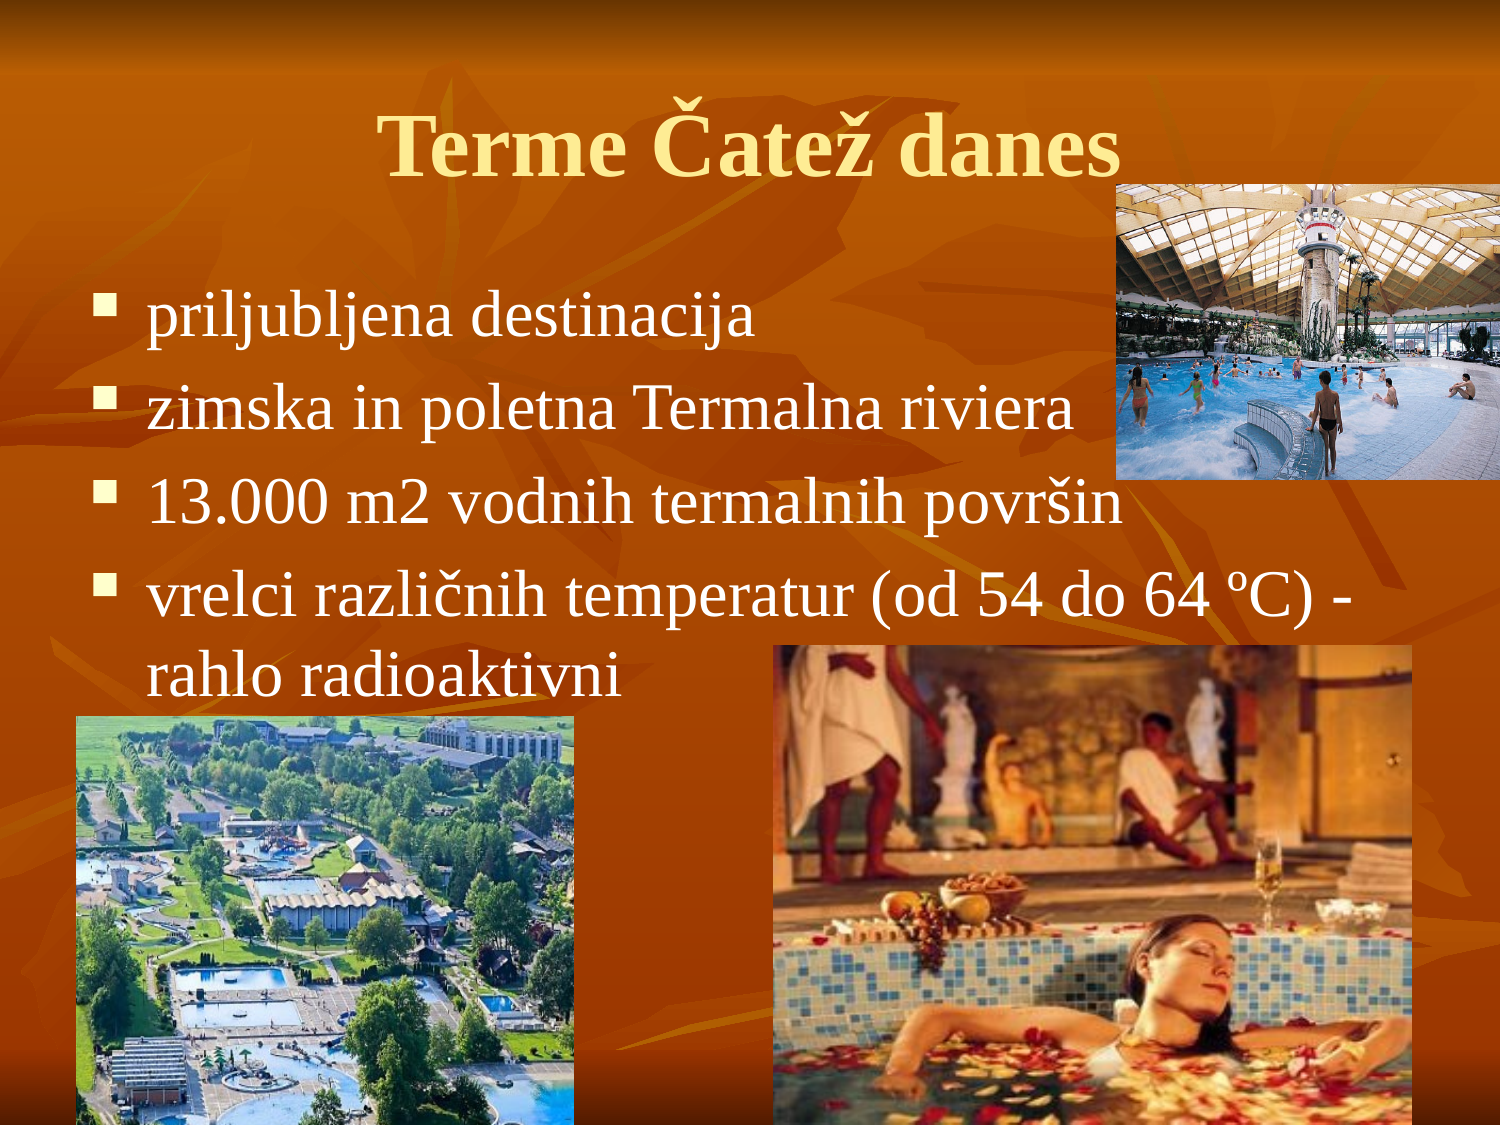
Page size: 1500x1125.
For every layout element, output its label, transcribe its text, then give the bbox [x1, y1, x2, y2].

list priljubljena destinacija zimska in poletna Termalna riviera 13.000 m2 vodnih termalnih površin vrelci različnih temperatur (od 54 do 64 ºC) - rahlo radioaktivni [75, 262, 1425, 1006]
picture [773, 645, 1412, 1125]
picture [1116, 184, 1500, 480]
title Terme Čatež danes [75, 45, 1425, 234]
picture [76, 716, 574, 1125]
